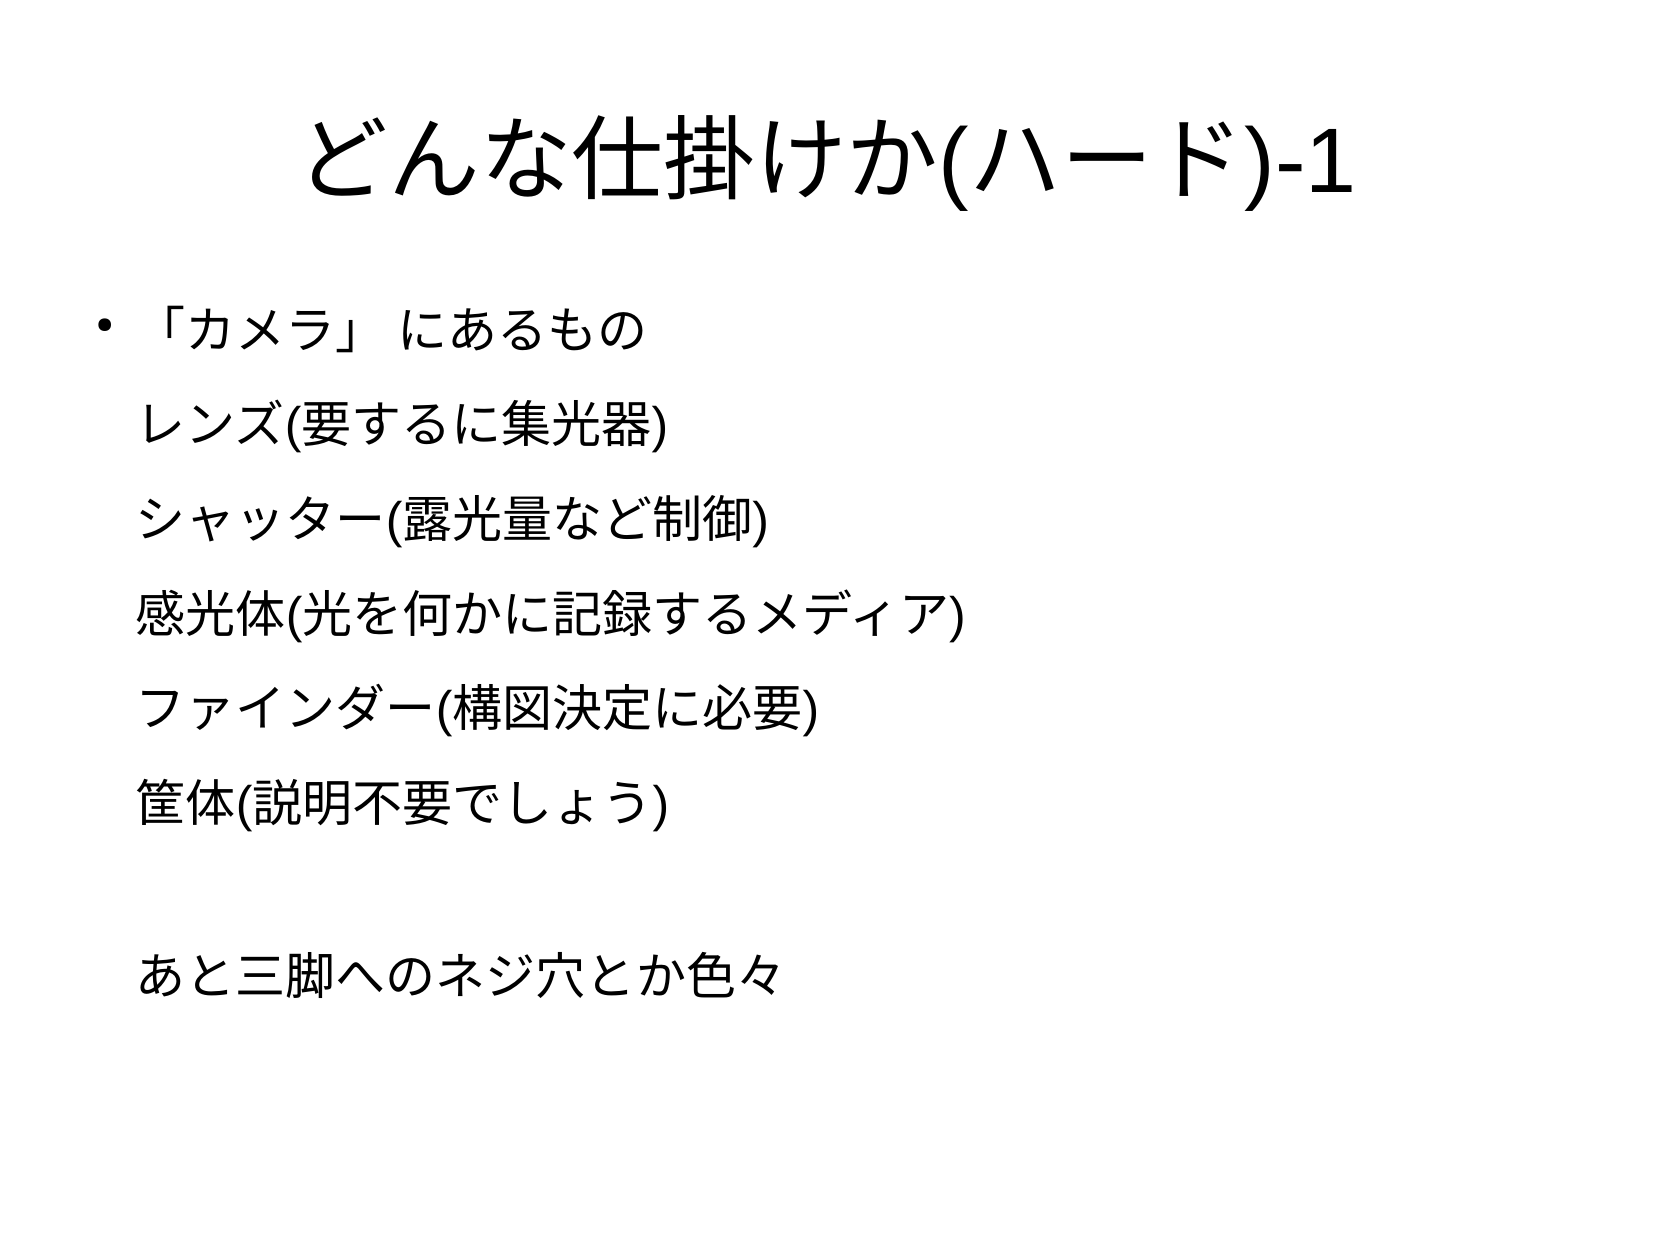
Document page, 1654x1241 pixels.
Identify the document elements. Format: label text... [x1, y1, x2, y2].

list 「カメラ」 にあるもの レンズ(要するに集光器) シャッター(露光量など制御) 感光体(光を何かに記録するメディア) ファインダー(構図決定に必要) 筐体(説明不要でしょう) あと三脚へのネジ穴とか色々 [82, 290, 1571, 1010]
title どんな仕掛けか(ハード)-1 [82, 49, 1571, 257]
